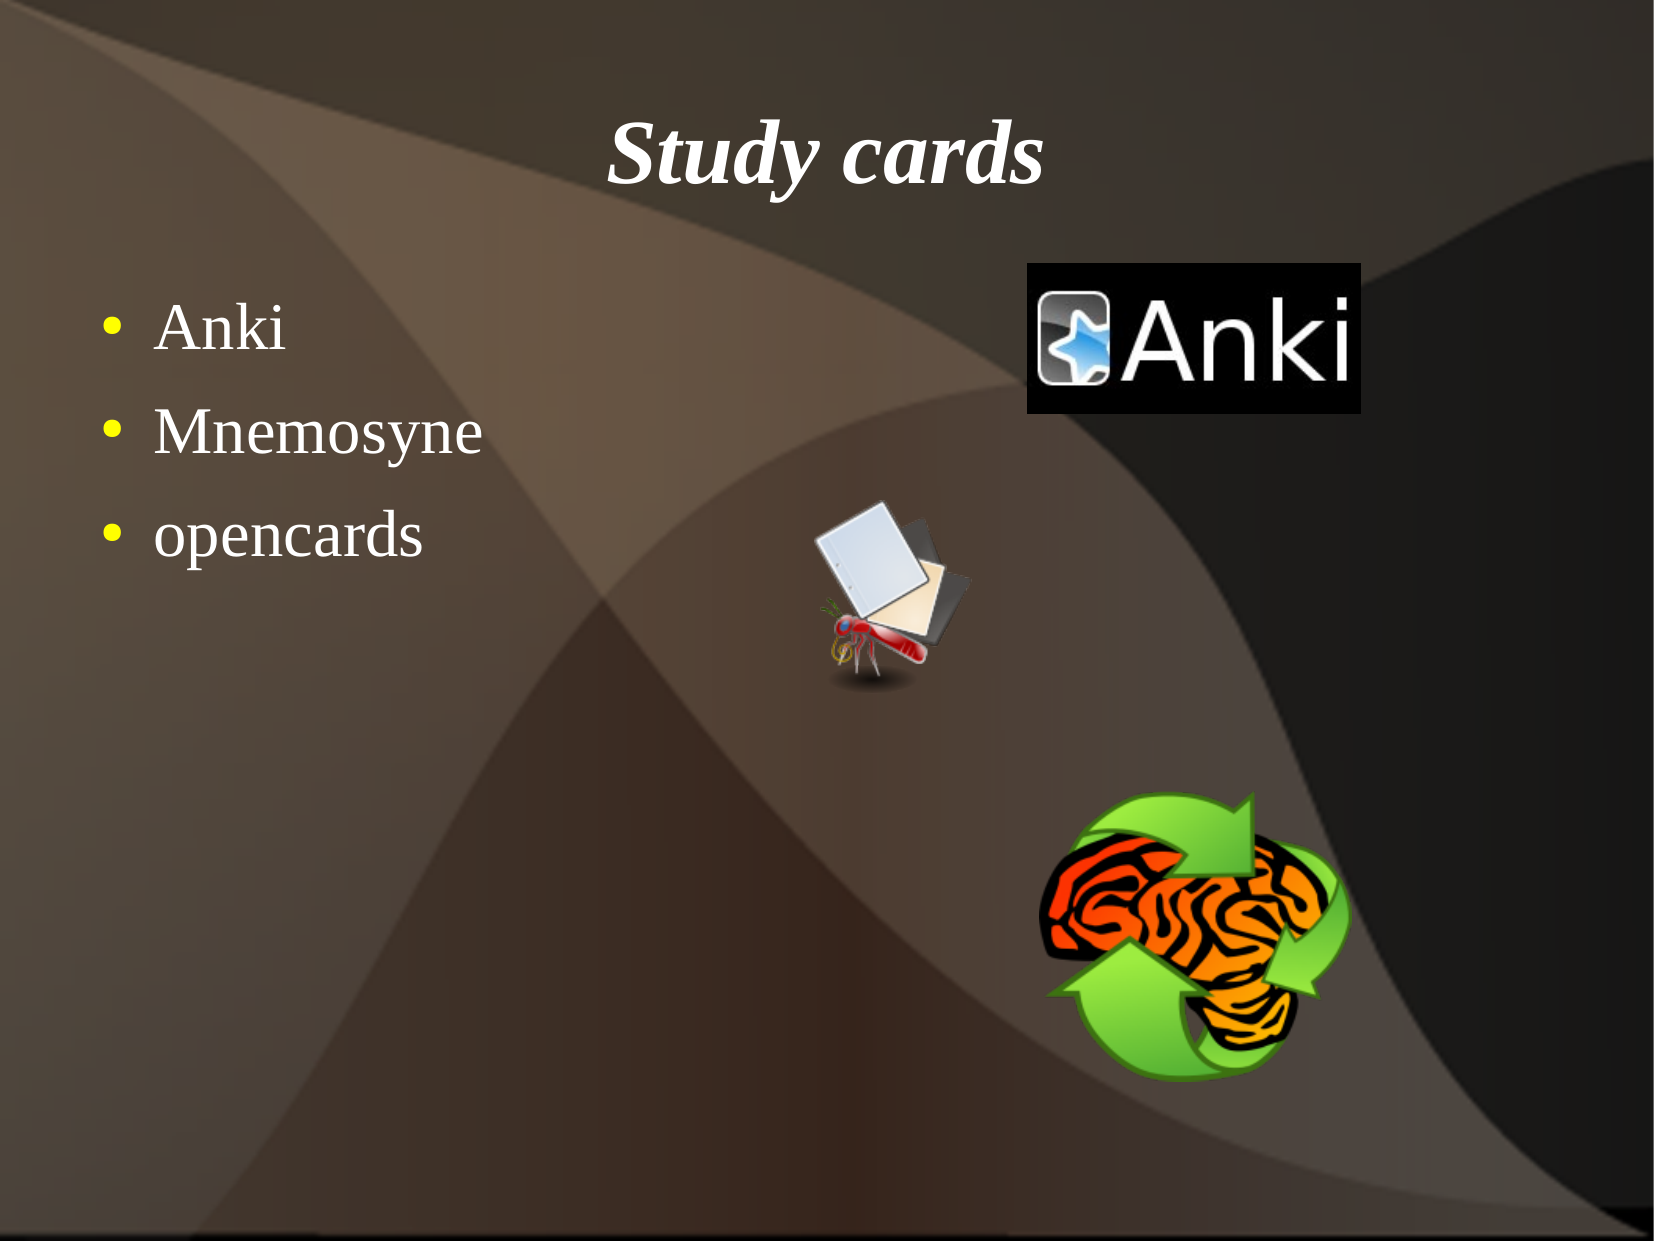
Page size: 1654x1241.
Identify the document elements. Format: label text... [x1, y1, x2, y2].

list Anki Mnemosyne opencards [82, 290, 662, 638]
picture [0, 0, 1654, 1241]
title Study cards [82, 49, 1571, 257]
